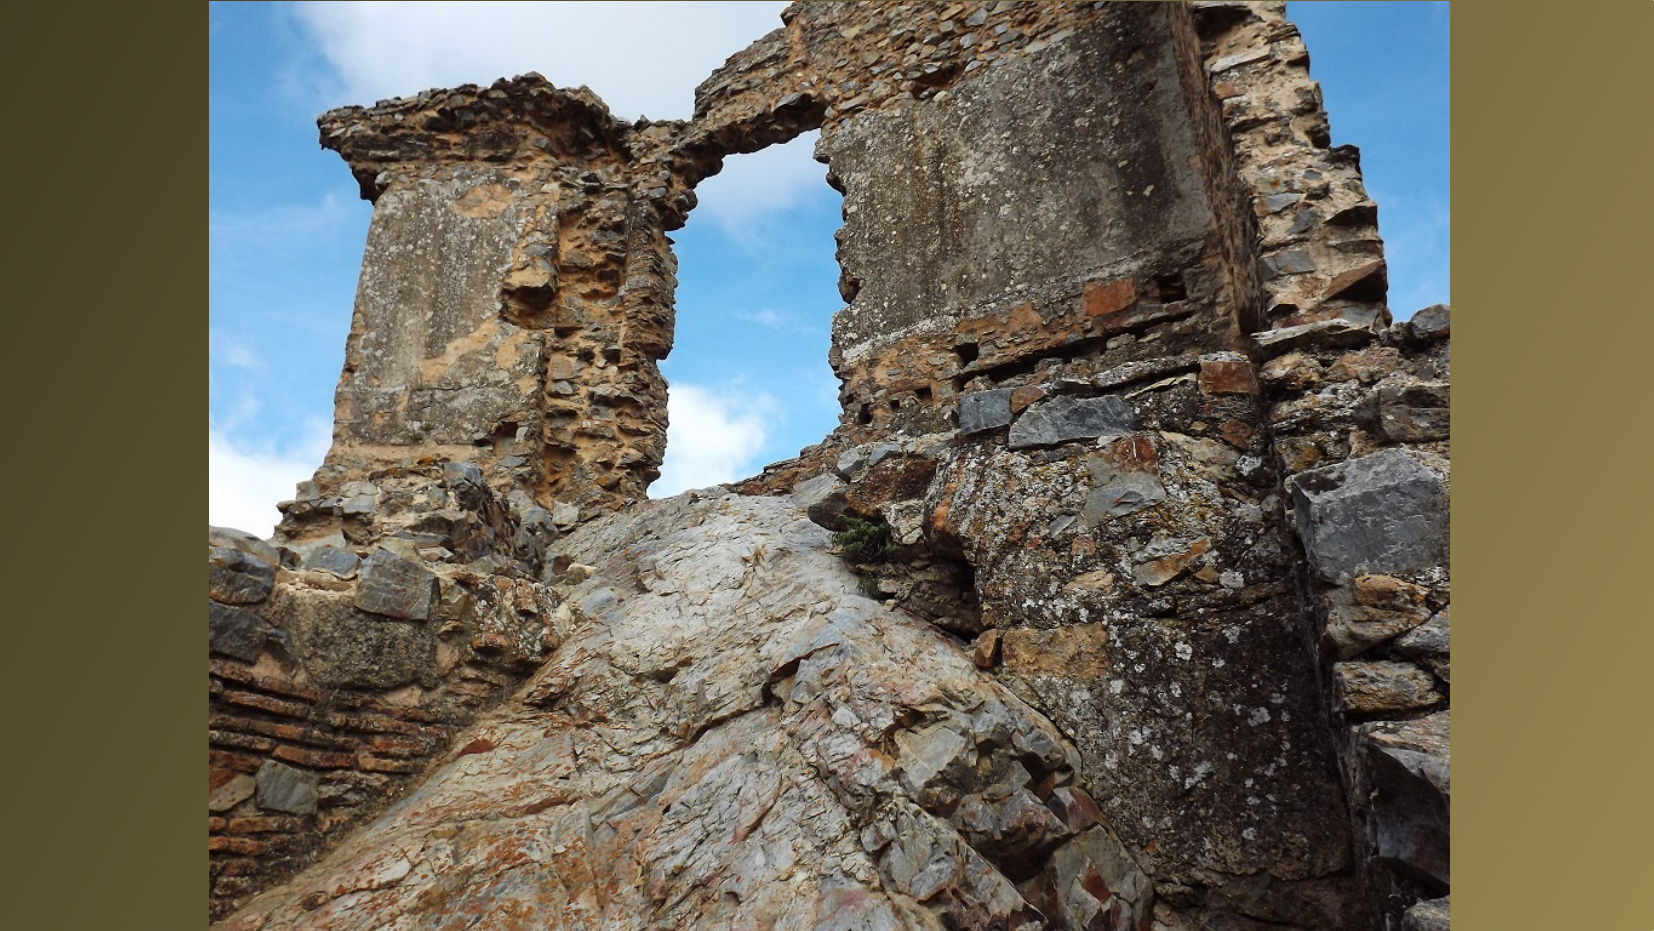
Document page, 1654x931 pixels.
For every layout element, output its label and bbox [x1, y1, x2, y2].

picture [209, 1, 1450, 931]
